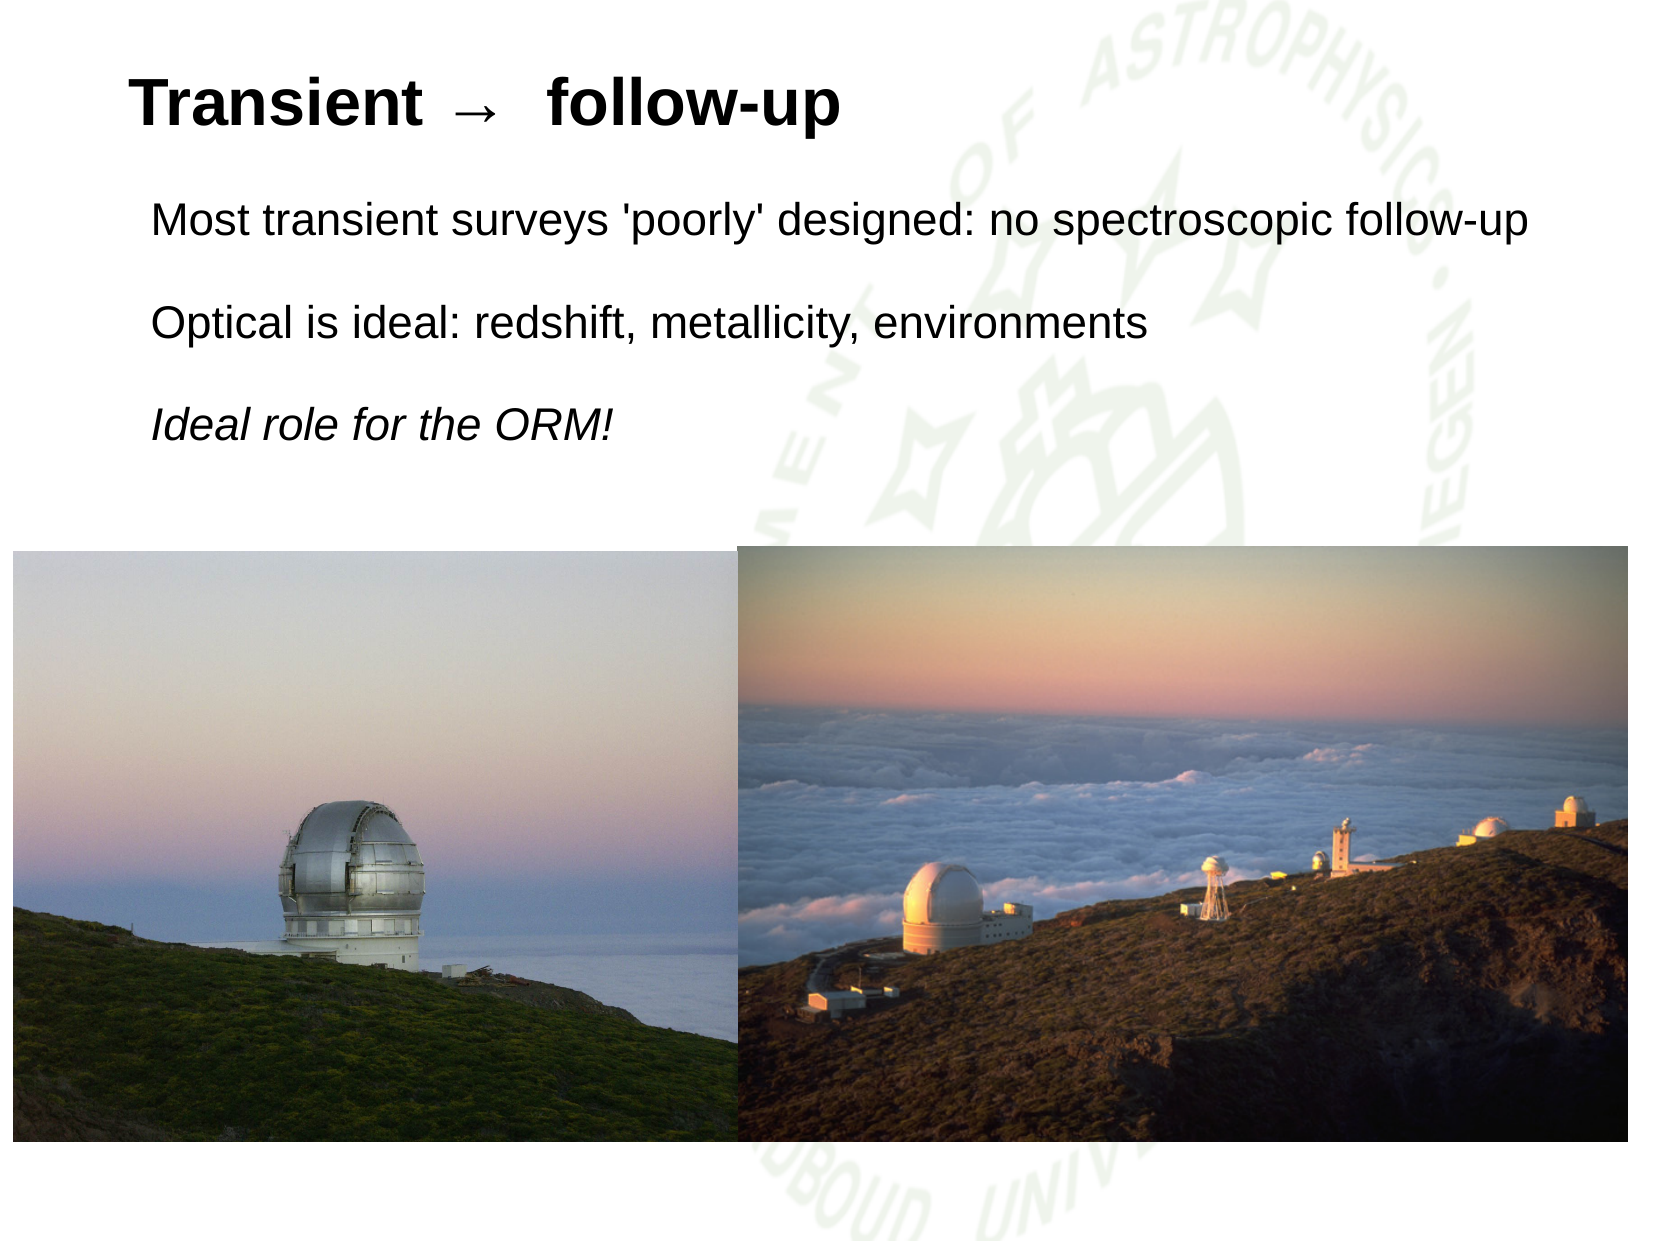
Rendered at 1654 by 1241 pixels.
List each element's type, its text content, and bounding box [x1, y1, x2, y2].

text_box Most transient surveys 'poorly' designed: no spectroscopic follow-up Optical is ideal: redshift, metallicity, environments Ideal role for the ORM! [135, 186, 1544, 551]
picture [0, 0, 1654, 1241]
text_box Transient → follow-up [39, 57, 1607, 147]
